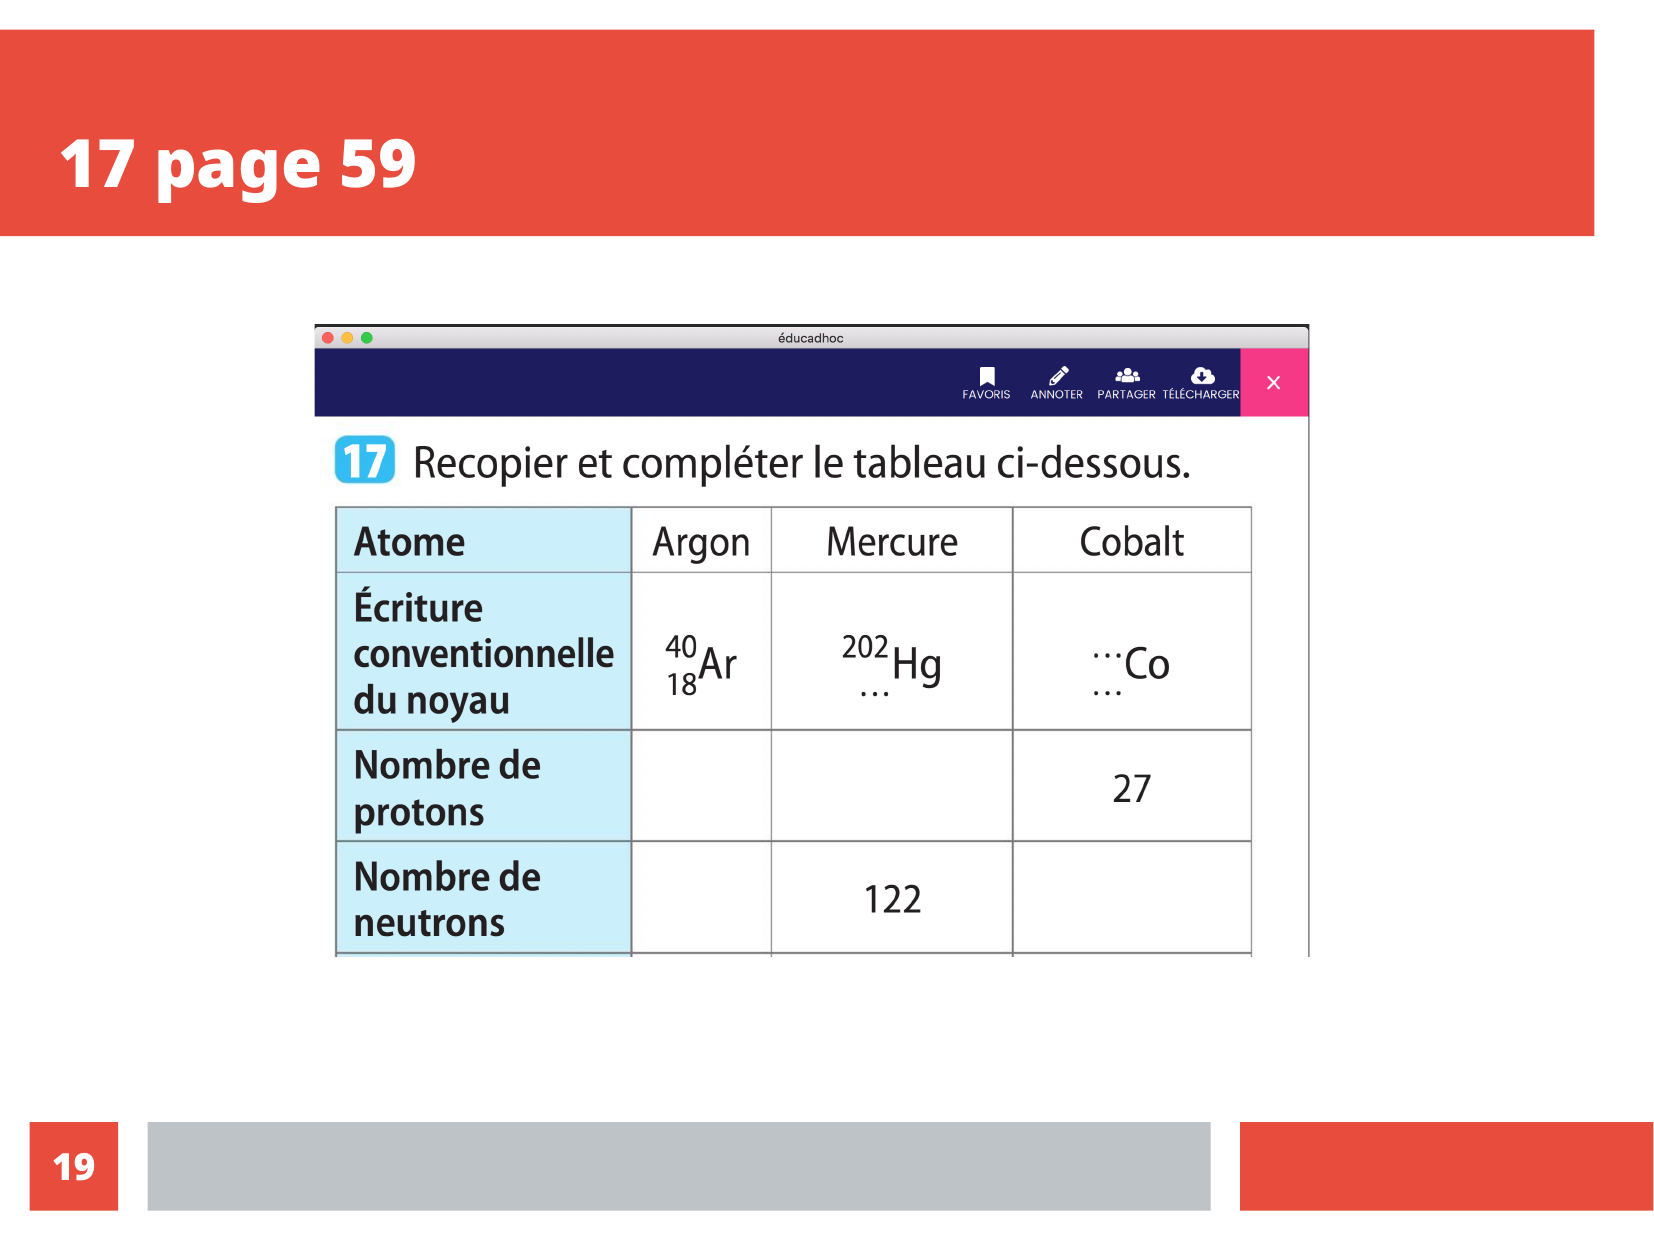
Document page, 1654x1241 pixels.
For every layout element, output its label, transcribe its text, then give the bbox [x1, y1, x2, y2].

title 17 page 59 [59, 59, 1595, 207]
picture [314, 324, 1310, 957]
